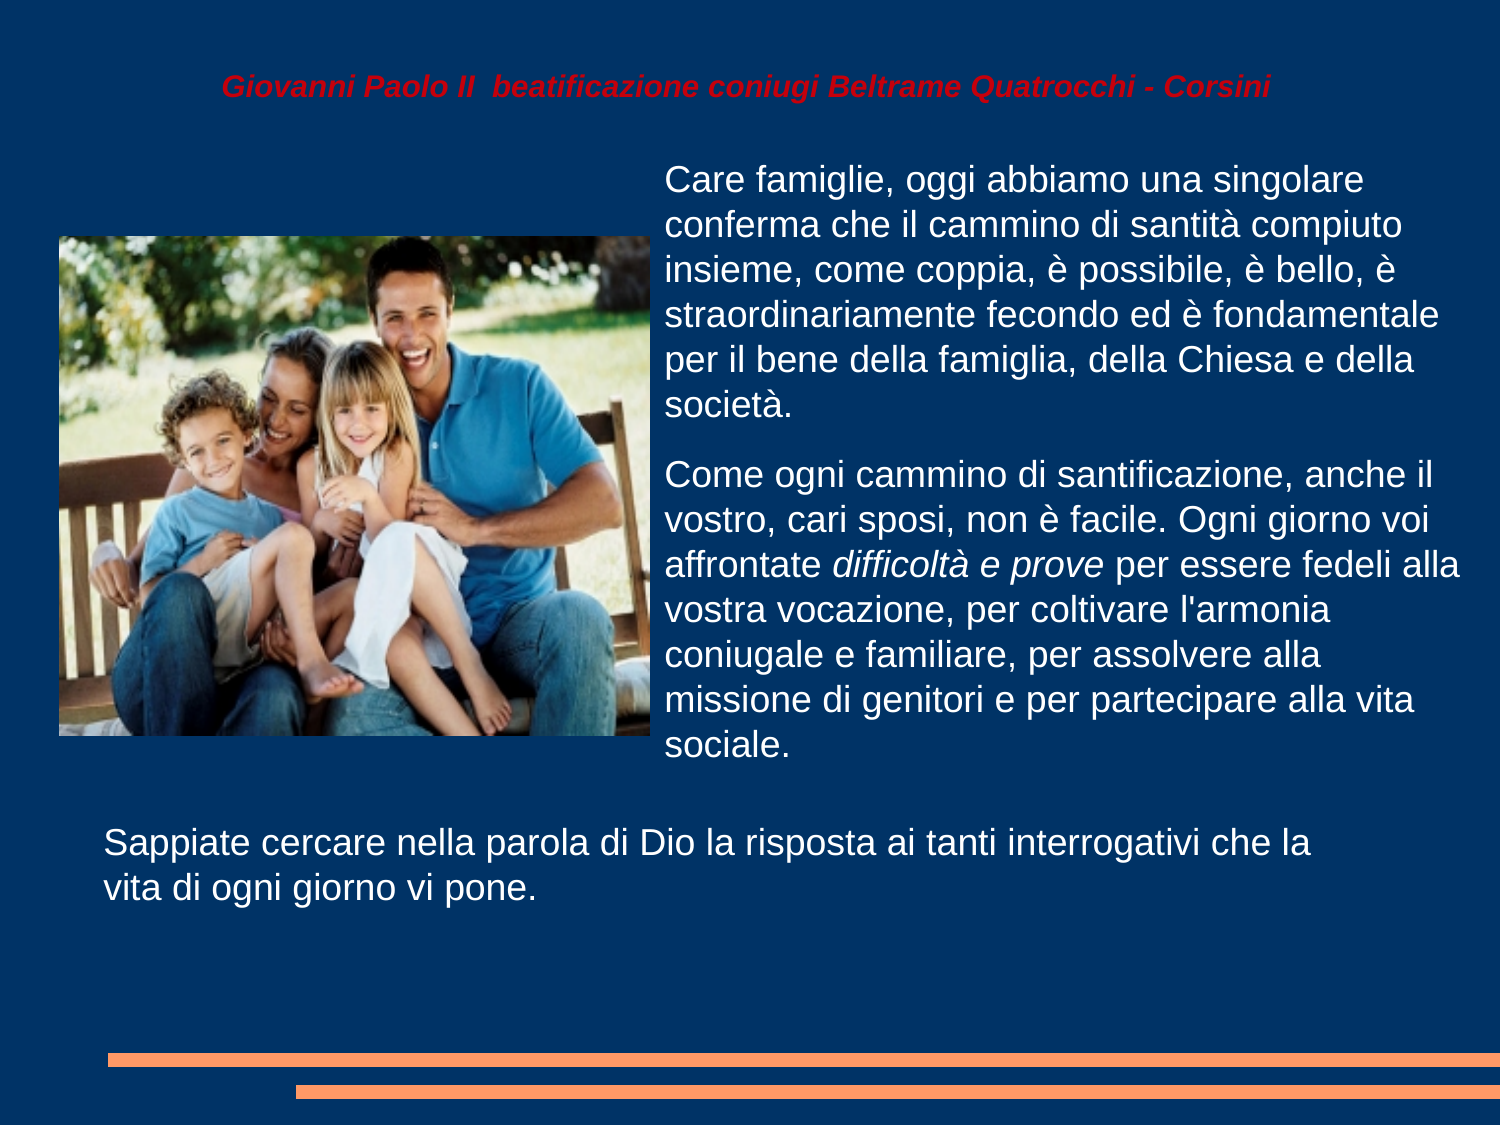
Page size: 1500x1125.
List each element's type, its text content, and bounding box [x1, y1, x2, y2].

picture [59, 236, 650, 736]
text_box Giovanni Paolo II beatificazione coniugi Beltrame Quatrocchi - Corsini [206, 59, 1388, 112]
text_box Come ogni cammino di santificazione, anche il vostro, cari sposi, non è facile. Ogni giorno voi affrontate difficoltà e prove per essere fedeli alla vostra vocazione, per coltivare l'armonia coniugale e familiare, per assolvere alla missione di genitori e per partecipare alla vita sociale. [649, 442, 1477, 773]
text_box Sappiate cercare nella parola di Dio la risposta ai tanti interrogativi che la vita di ogni giorno vi pone. [88, 810, 1388, 916]
text_box Care famiglie, oggi abbiamo una singolare conferma che il cammino di santità compiuto insieme, come coppia, è possibile, è bello, è straordinariamente fecondo ed è fondamentale per il bene della famiglia, della Chiesa e della società. [649, 147, 1477, 433]
